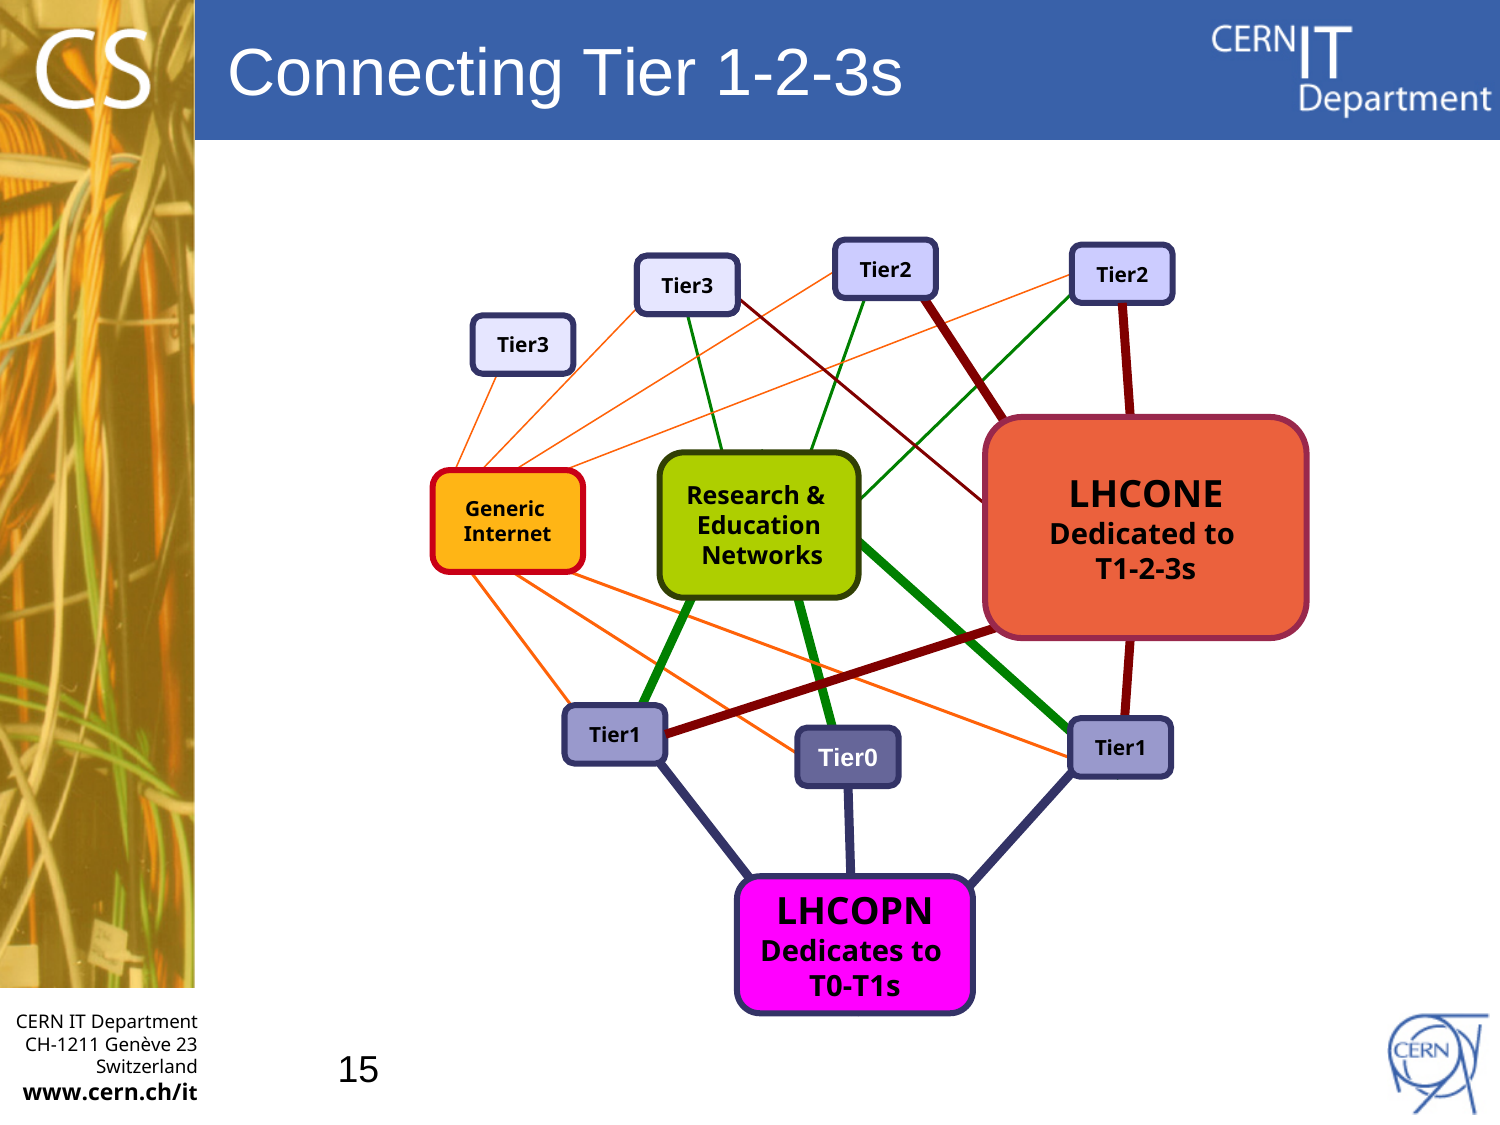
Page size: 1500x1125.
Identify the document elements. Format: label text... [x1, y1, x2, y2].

text_box Generic Internet [432, 470, 584, 572]
picture [1126, 0, 1500, 140]
picture [1387, 1012, 1490, 1115]
text_box Tier3 [636, 255, 738, 315]
text_box LHCOPN Dedicates to T0-T1s [736, 876, 973, 1014]
text_box Tier1 [1070, 718, 1172, 777]
text_box LHCONE Dedicated to T1-2-3s [985, 416, 1307, 639]
text_box Tier2 [835, 239, 936, 298]
text_box Tier3 [472, 315, 574, 374]
text_box Research & Education Networks [659, 452, 859, 598]
text_box Tier0 [797, 727, 899, 787]
text_box Tier2 [1071, 244, 1173, 303]
text_box Tier1 [564, 705, 666, 764]
picture [0, 0, 212, 988]
text_box Connecting Tier 1-2-3s [212, 0, 1126, 157]
